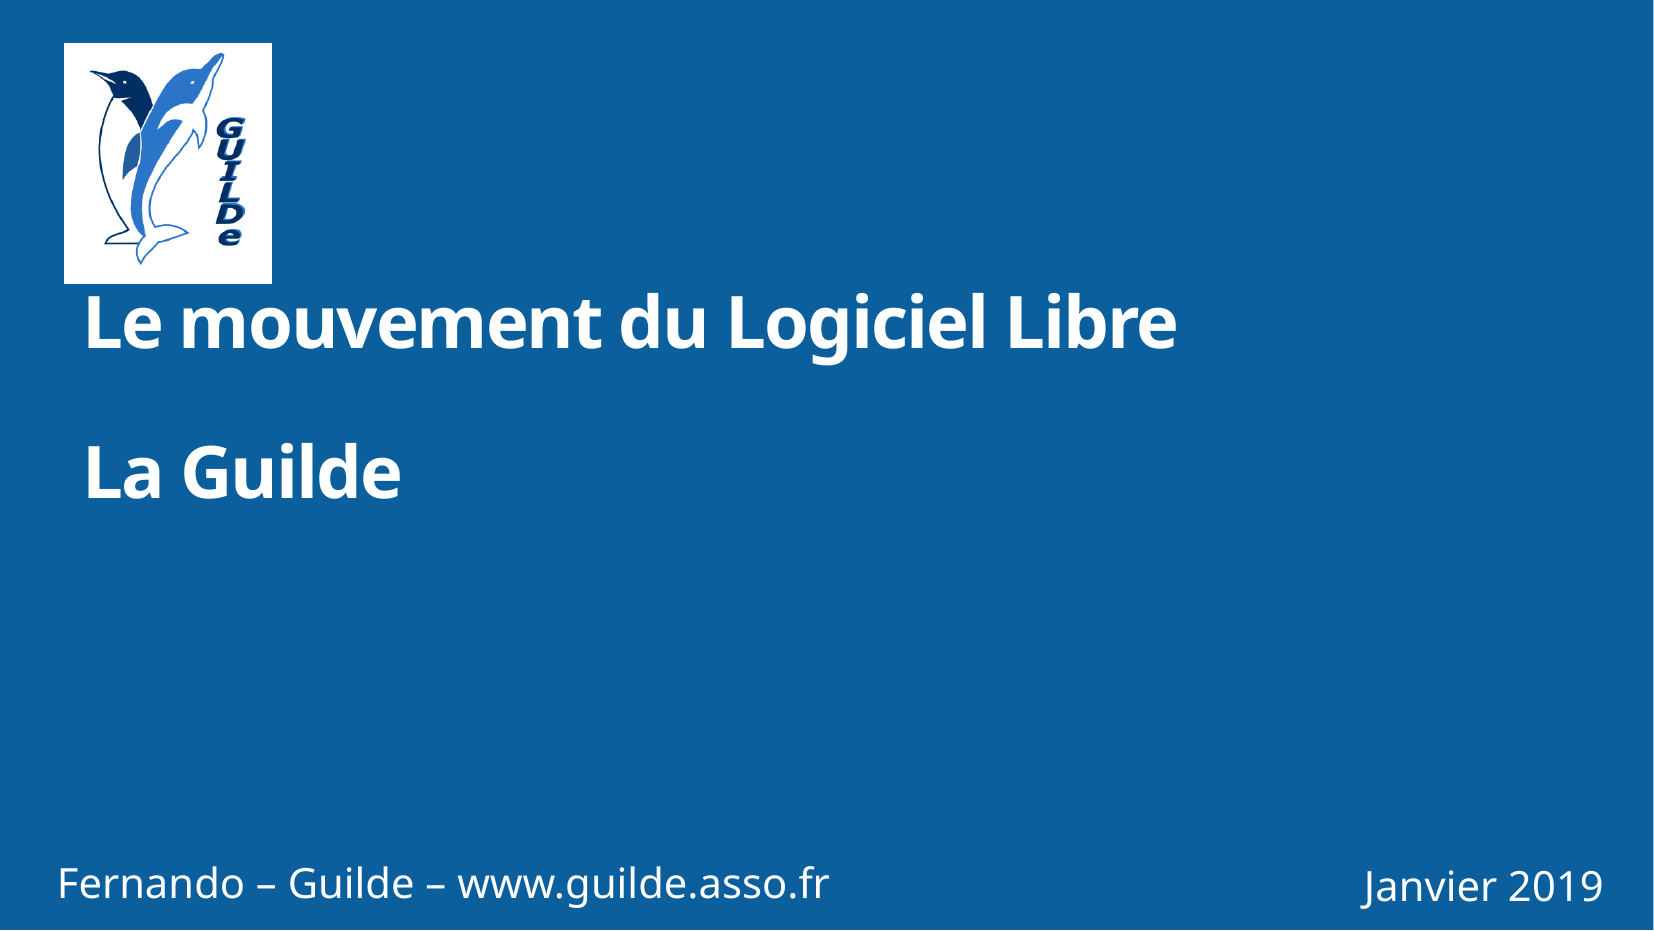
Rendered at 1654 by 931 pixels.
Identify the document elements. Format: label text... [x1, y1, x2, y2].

text_box Fernando – Guilde – www.guilde.asso.fr [56, 804, 1459, 931]
picture [64, 43, 272, 284]
list Janvier 2019 [1459, 859, 1654, 922]
title Le mouvement du Logiciel Libre La Guilde [82, 214, 1602, 524]
